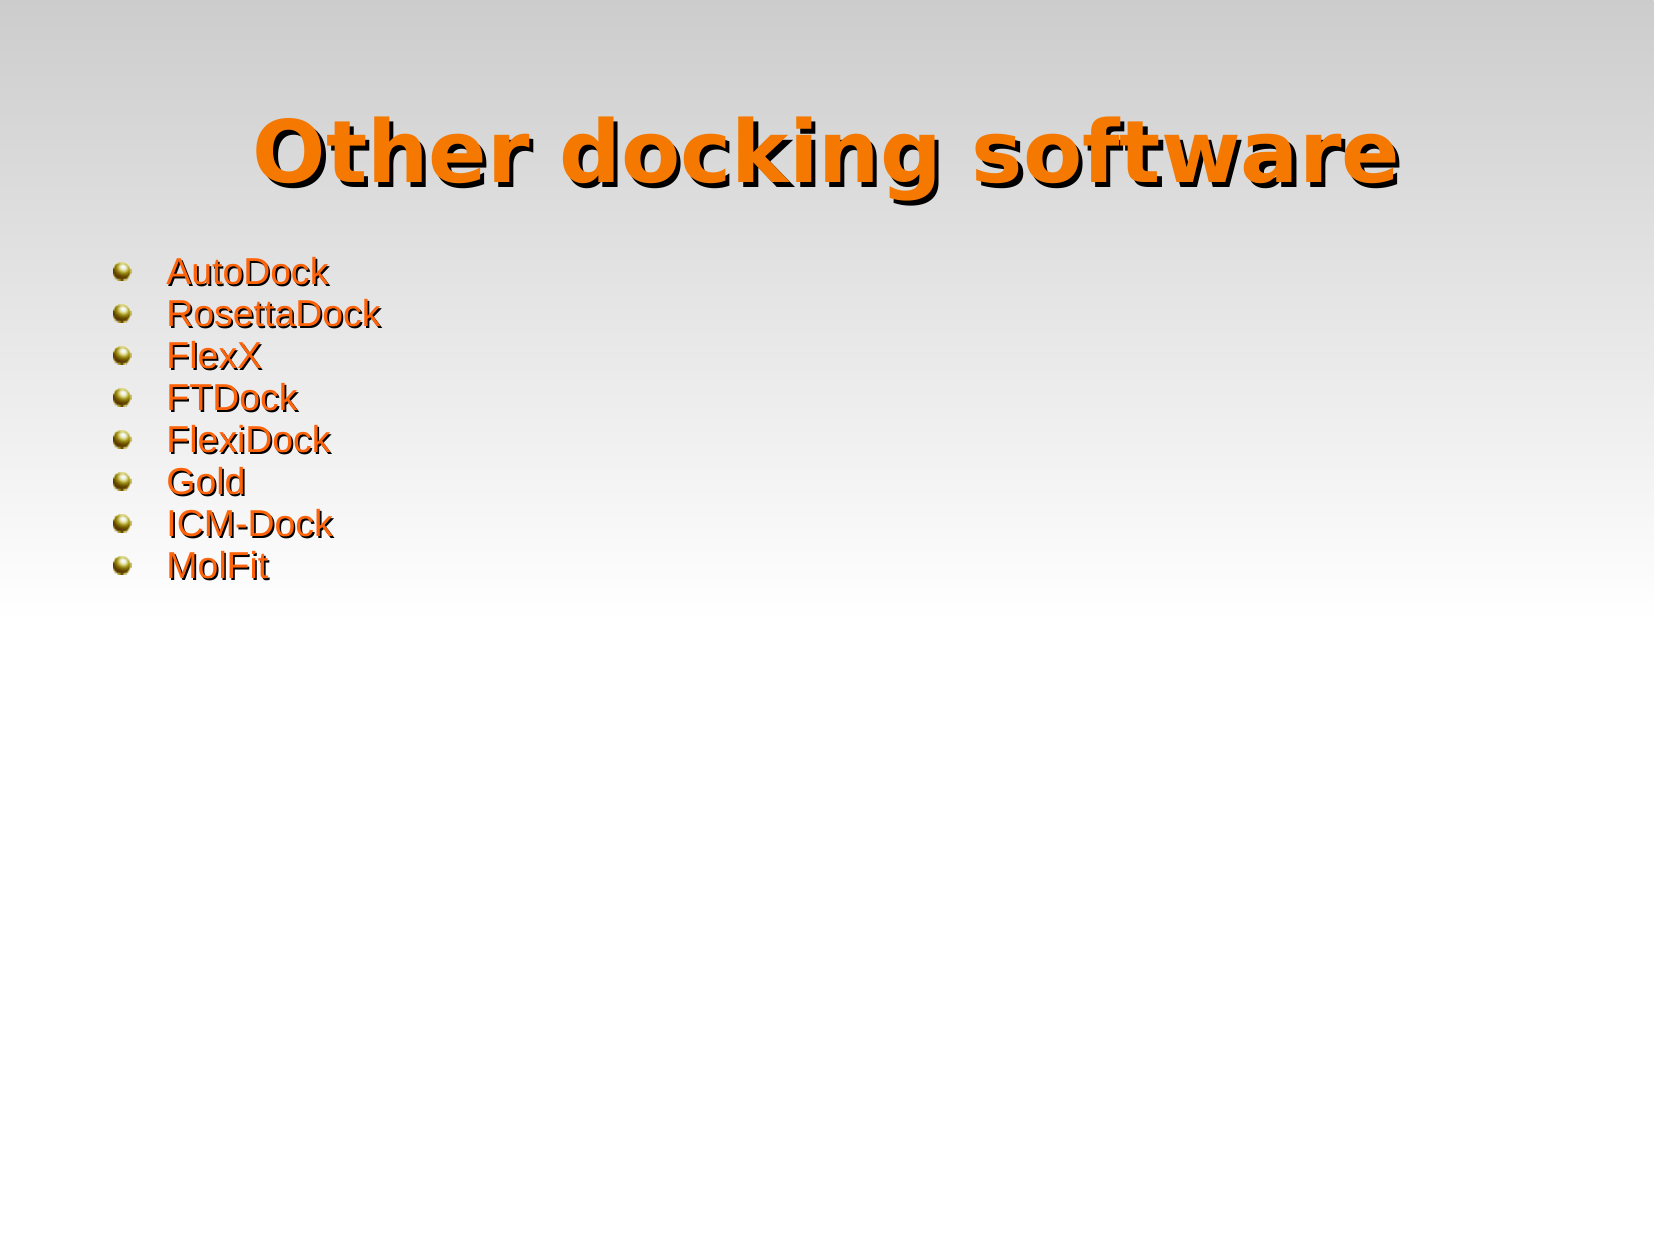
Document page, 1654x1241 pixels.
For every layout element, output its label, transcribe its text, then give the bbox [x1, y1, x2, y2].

title Other docking software [82, 49, 1571, 257]
list AutoDock RosettaDock FlexX FTDock FlexiDock Gold ICM-Dock MolFit [80, 243, 1569, 1196]
